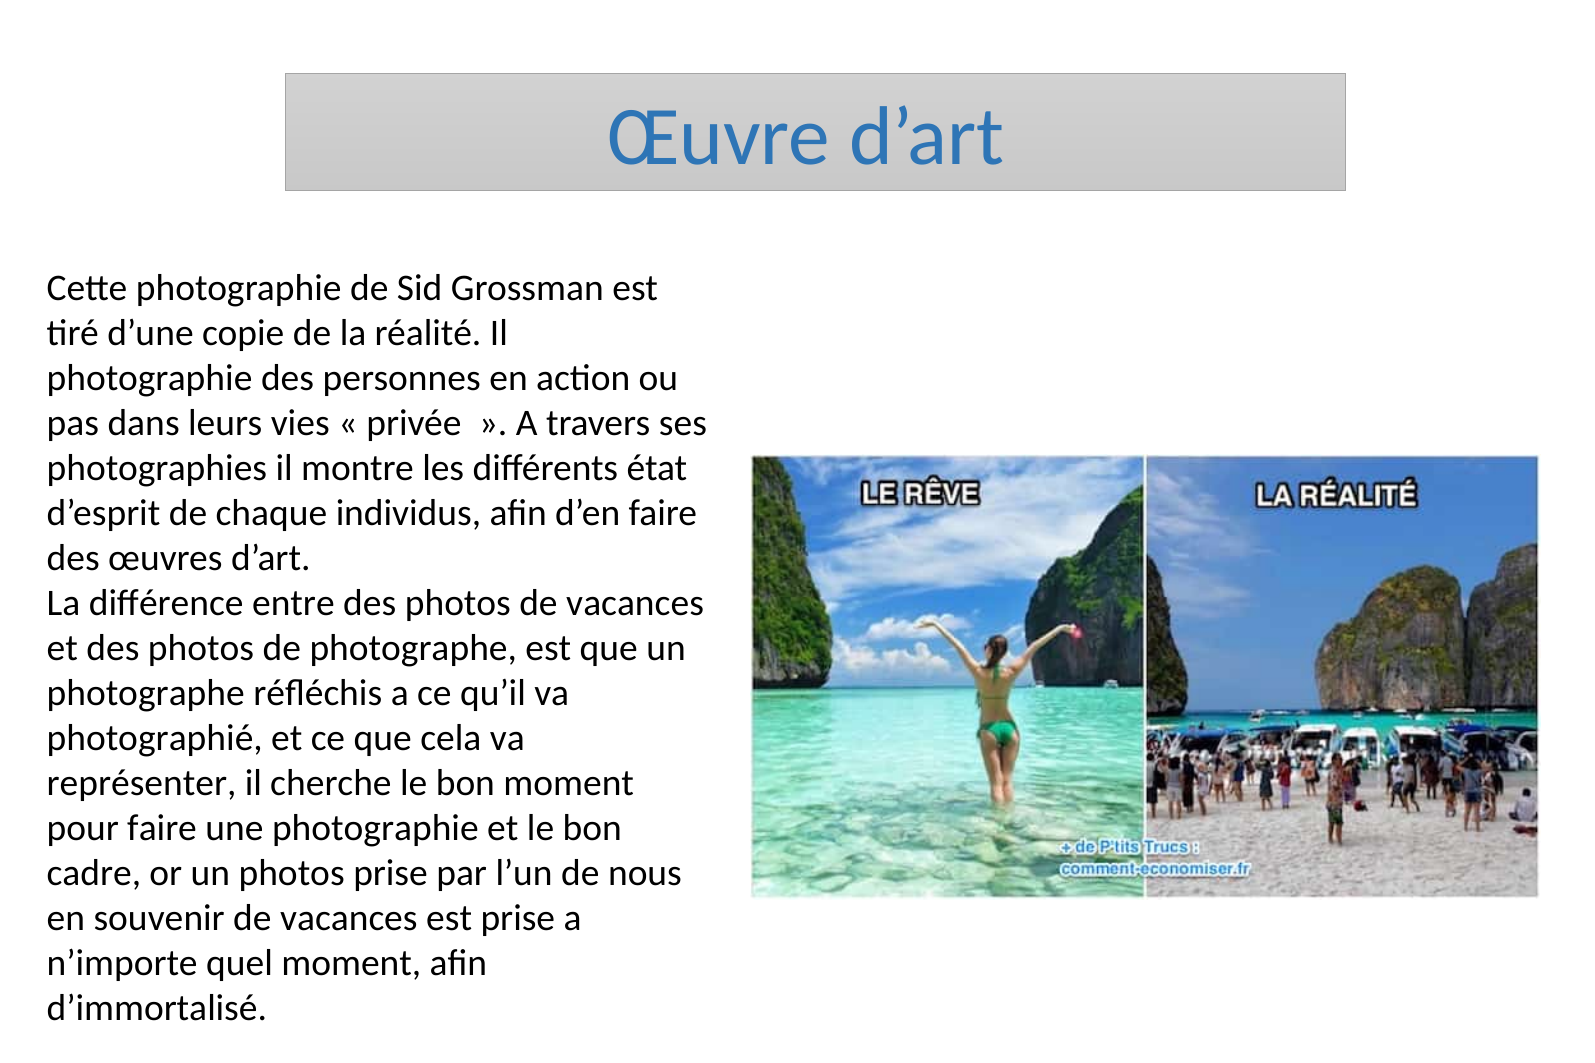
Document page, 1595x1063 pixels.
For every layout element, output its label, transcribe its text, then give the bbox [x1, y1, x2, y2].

text_box Œuvre d’art [285, 73, 1346, 191]
text_box Cette photographie de Sid Grossman est tiré d’une copie de la réalité. Il photographie des personnes en action ou pas dans leurs vies « privée ». A travers ses photographies il montre les différents état d’esprit de chaque individus, afin d’en faire des œuvres d’art. La différence entre des photos de vacances et des photos de photographe, est que un photographe réfléchis a ce qu’il va photographié, et ce que cela va représenter, il cherche le bon moment pour faire une photographie et le bon cadre, or un photos prise par l’un de nous en souvenir de vacances est prise a n’importe quel moment, afin d’immortalisé. [31, 255, 727, 1044]
picture [750, 454, 1541, 900]
